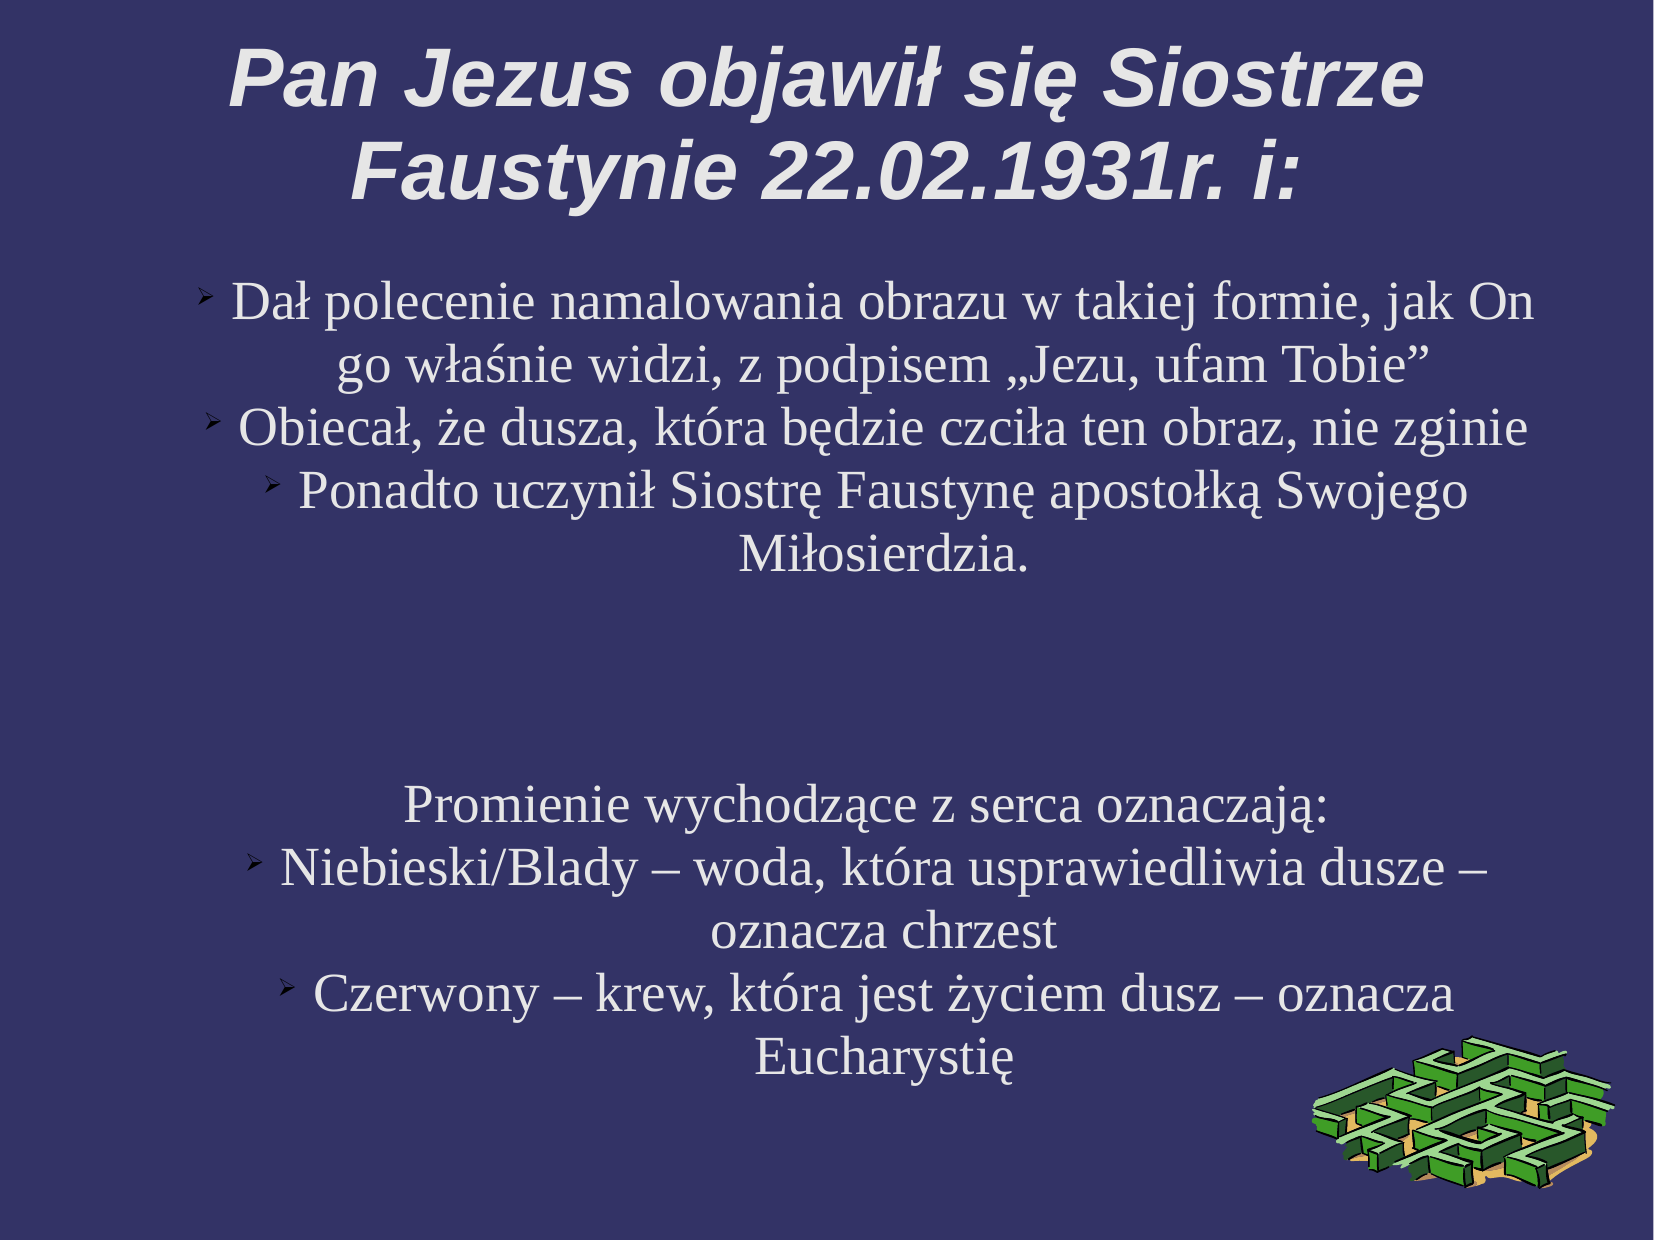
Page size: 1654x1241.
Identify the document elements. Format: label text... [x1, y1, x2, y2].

title Pan Jezus objawił się Siostrze Faustynie 22.02.1931r. i: [121, 19, 1534, 227]
subtitle Dał polecenie namalowania obrazu w takiej formie, jak On go właśnie widzi, z podpisem „Jezu, ufam Tobie” Obiecał, że dusza, która będzie czciła ten obraz, nie zginie Ponadto uczynił Siostrę Faustynę apostołką Swojego Miłosierdzia. Promienie wychodzące z serca oznaczają: Niebieski/Blady – woda, która usprawiedliwia dusze – oznacza chrzest Czerwony – krew, która jest życiem dusz – oznacza Eucharystię [171, 273, 1563, 1081]
